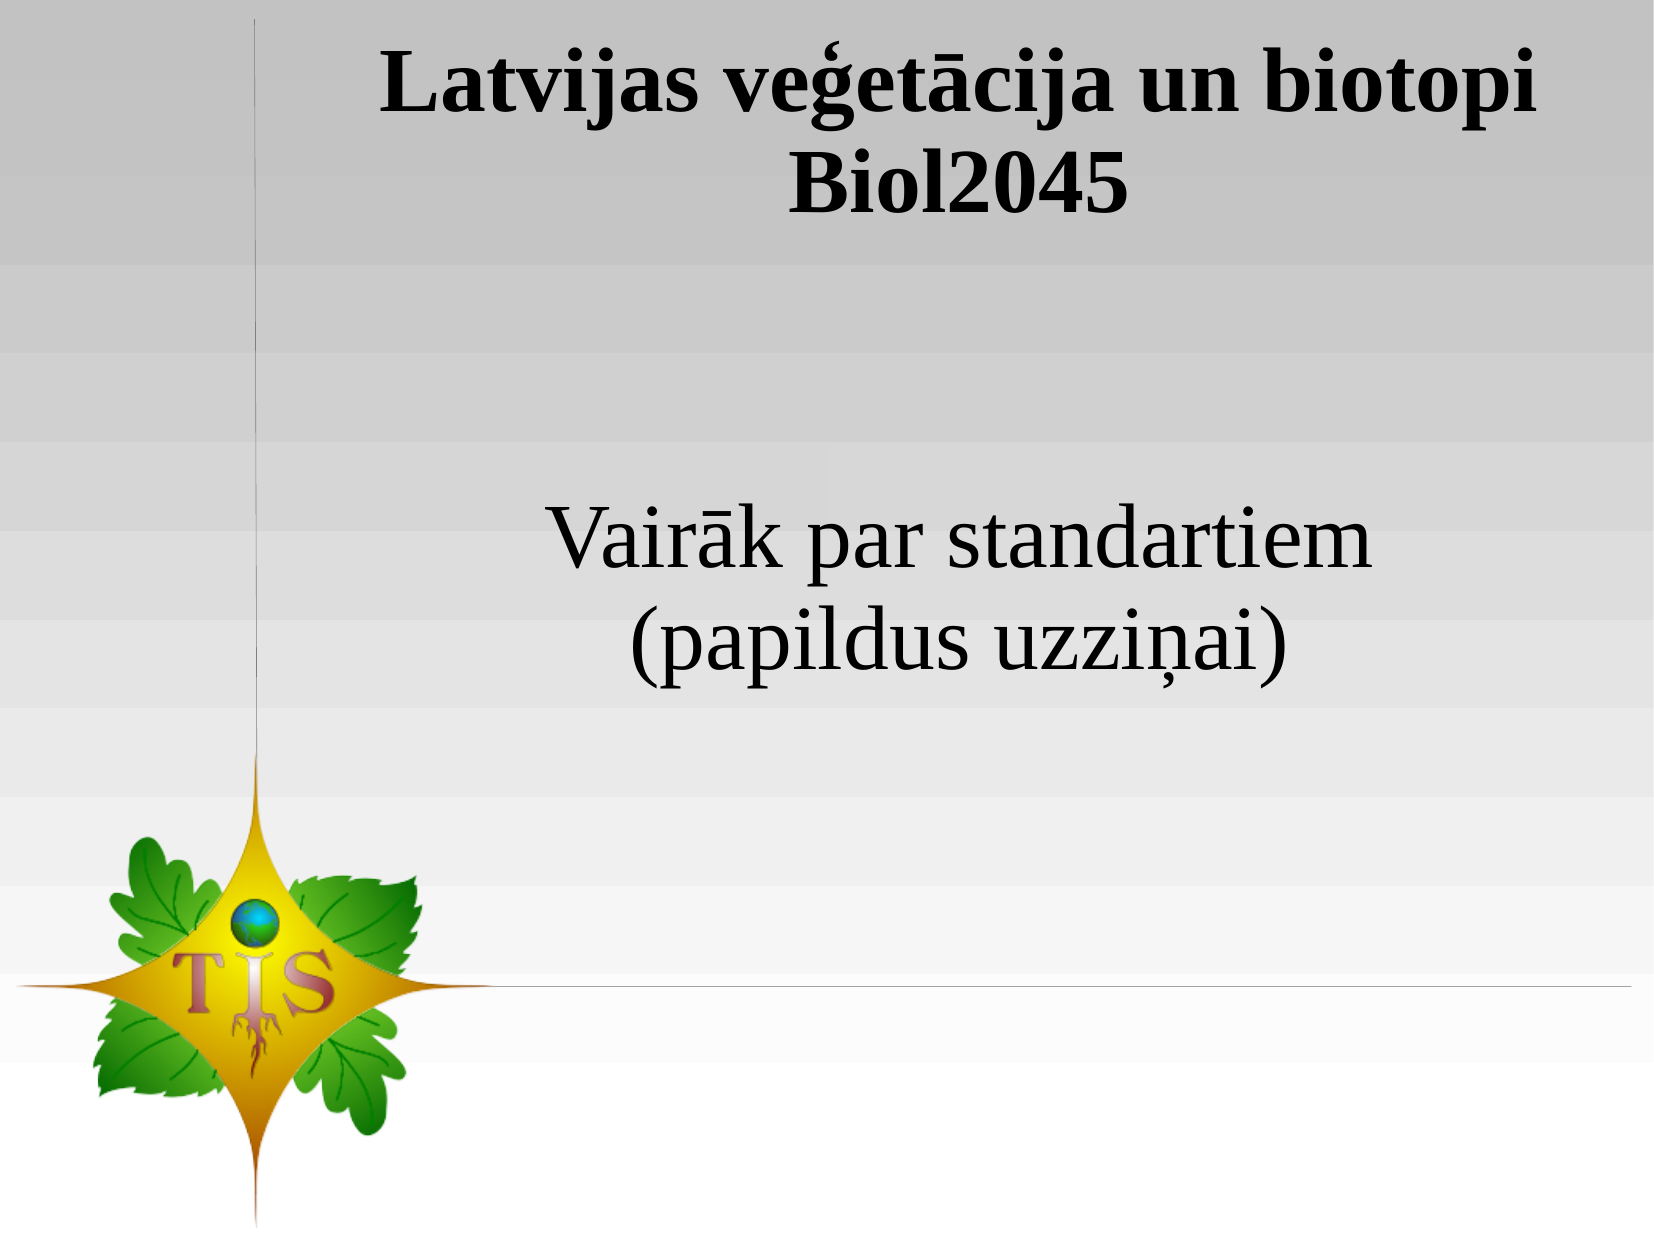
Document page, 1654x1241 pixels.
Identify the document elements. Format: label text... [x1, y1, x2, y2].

picture [0, 0, 1654, 1241]
title Vairāk par standartiem (papildus uzziņai) [295, 314, 1625, 861]
